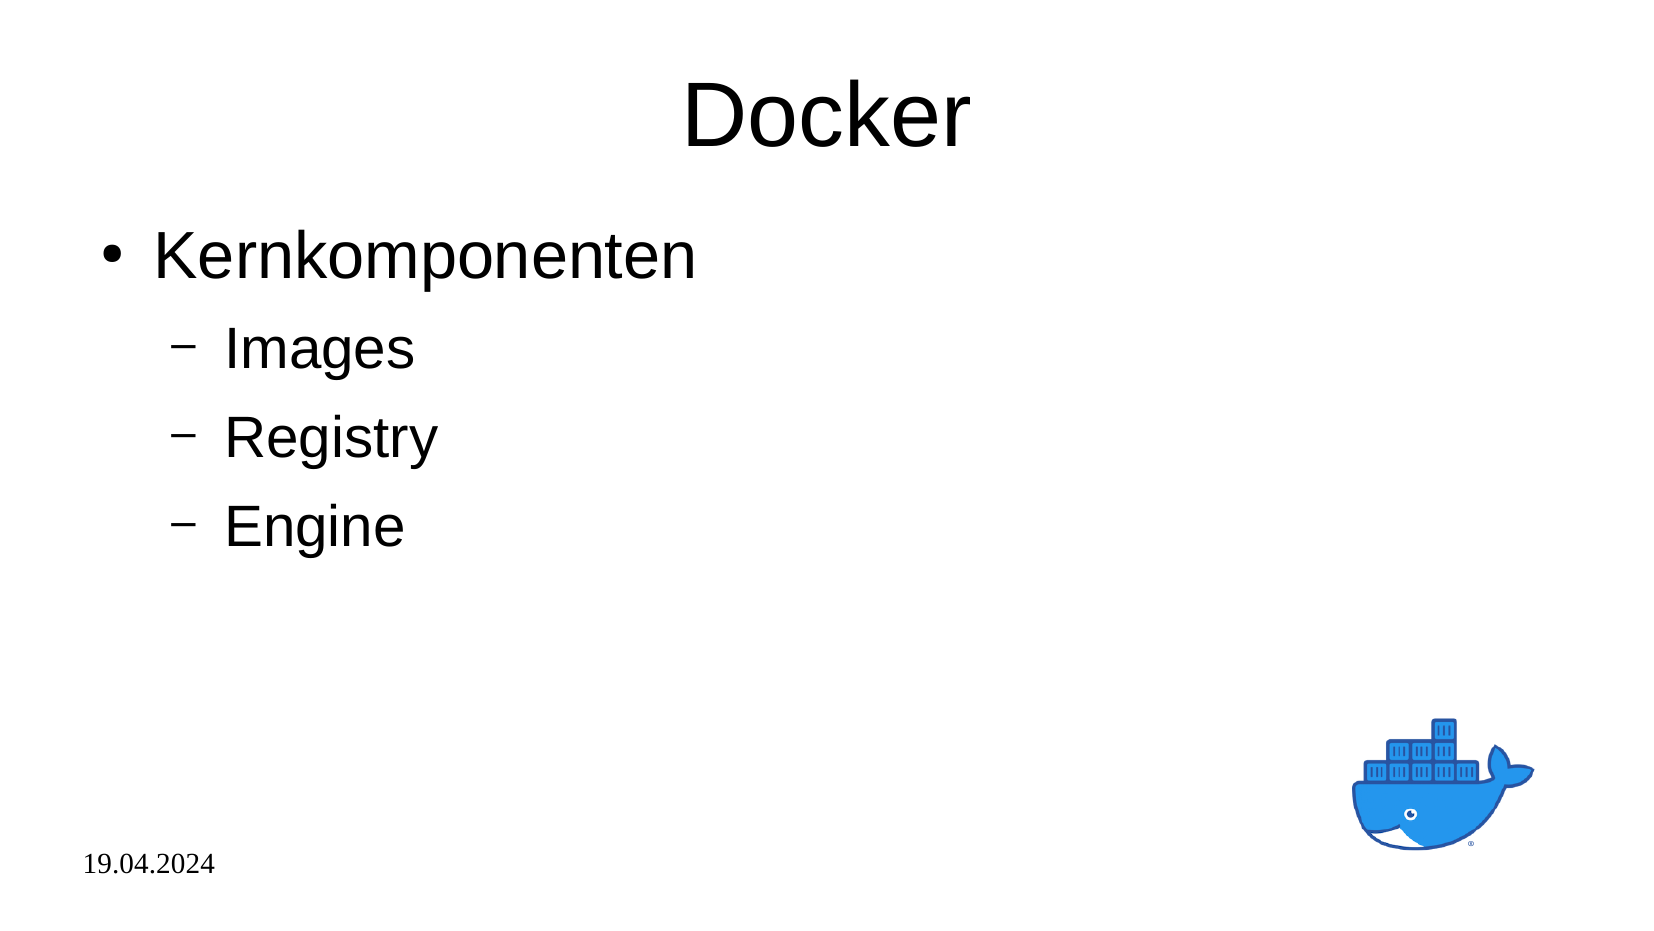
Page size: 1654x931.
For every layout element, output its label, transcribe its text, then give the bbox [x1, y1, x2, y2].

list Kernkomponenten Images Registry Engine [82, 217, 1571, 758]
picture [1305, 758, 1571, 912]
title Docker [82, 37, 1571, 193]
